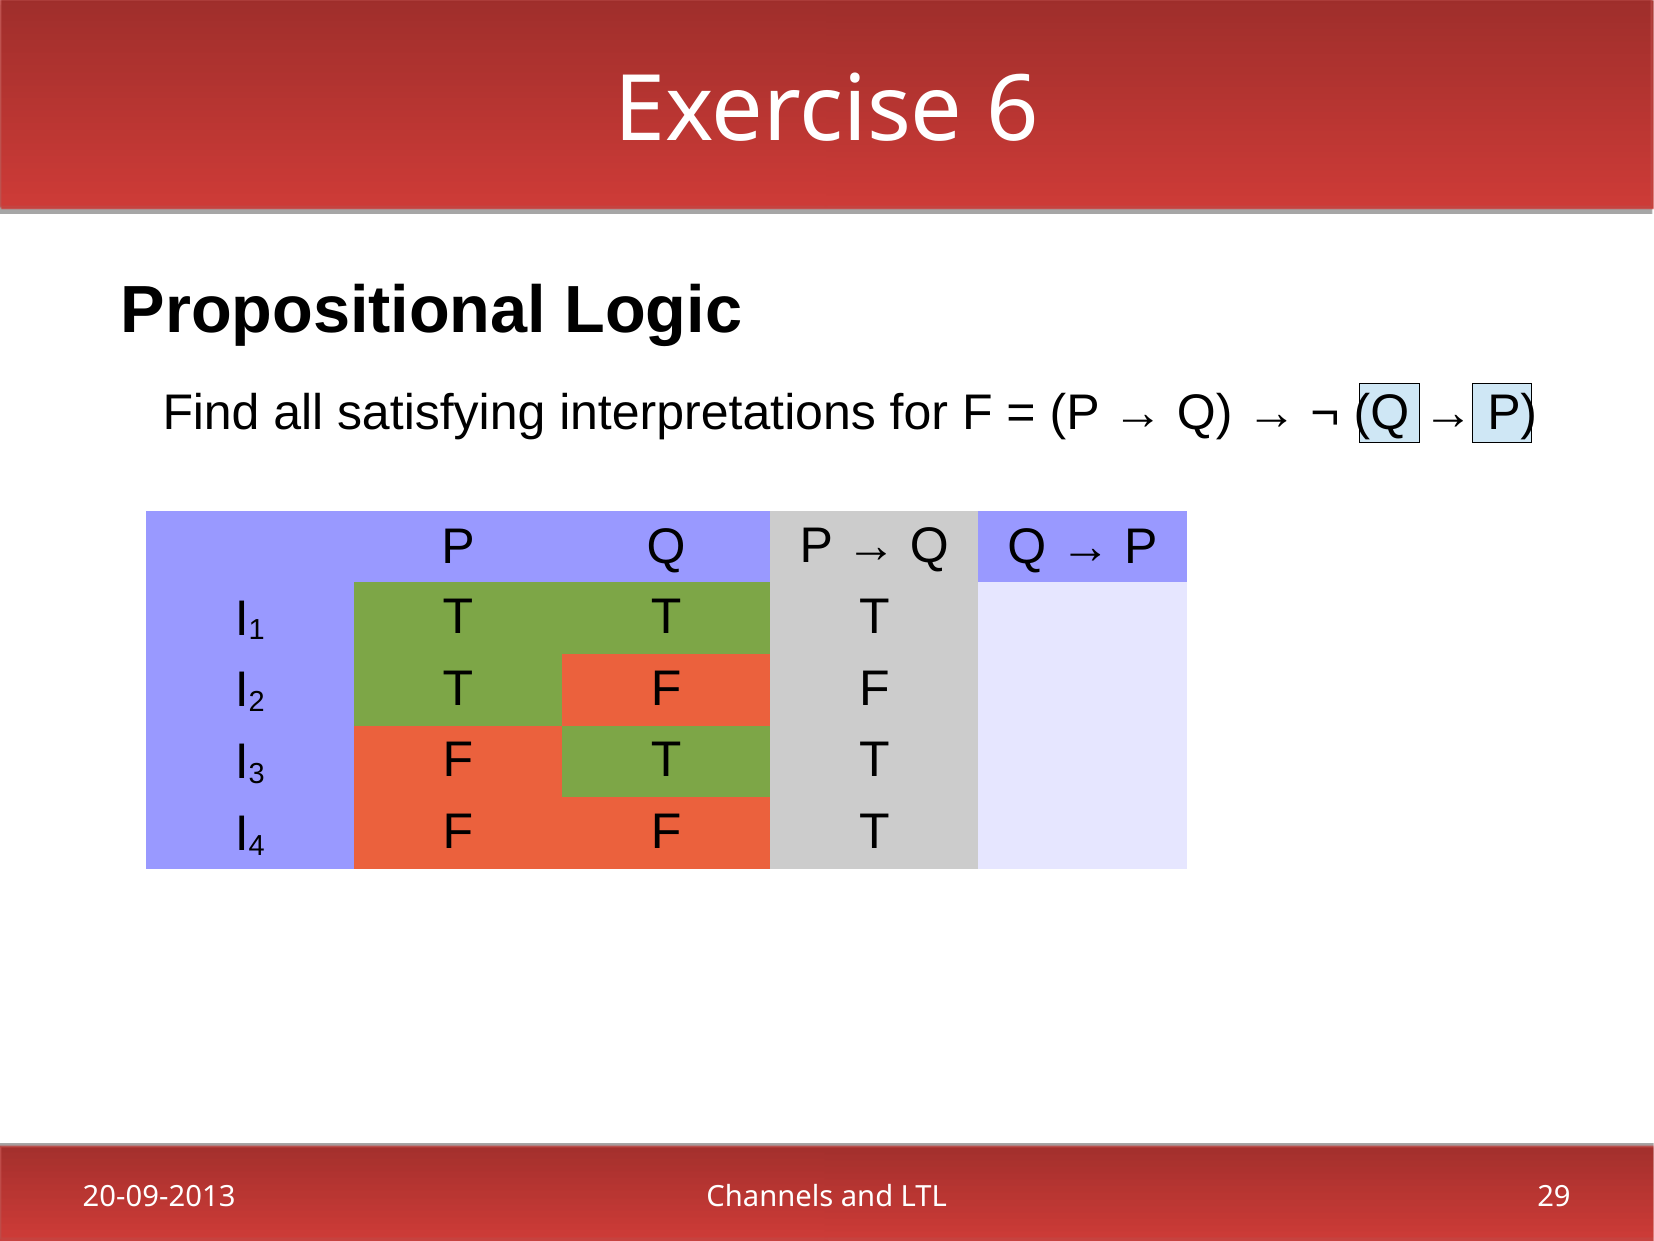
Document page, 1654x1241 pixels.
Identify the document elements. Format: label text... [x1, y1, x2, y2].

table_cell T [770, 726, 978, 797]
table_cell T [770, 797, 978, 869]
table_header P [354, 511, 562, 582]
table_cell F [562, 654, 770, 726]
table_cell [978, 654, 1187, 726]
table_cell I3 [146, 726, 354, 797]
table_cell T [562, 726, 770, 797]
table_header Q → P [978, 511, 1187, 582]
table_cell F [354, 797, 562, 869]
table_cell I2 [146, 654, 354, 726]
text_box Propositional Logic [105, 264, 759, 354]
table_cell [978, 726, 1187, 797]
table_cell [978, 582, 1187, 654]
title Exercise 6 [59, 31, 1595, 178]
table_cell F [562, 797, 770, 869]
table_cell [978, 797, 1187, 869]
table_cell T [562, 582, 770, 654]
picture [0, 1143, 1654, 1241]
table_cell I1 [146, 582, 354, 654]
table_cell T [354, 582, 562, 654]
table_cell F [354, 726, 562, 797]
table_header P → Q [770, 511, 978, 582]
text_box Find all satisfying interpretations for F = (P → Q) → ¬ (Q → P) [147, 377, 1554, 448]
picture [0, 0, 1654, 214]
table_cell T [770, 582, 978, 654]
table_header Q [562, 511, 770, 582]
table_cell F [770, 654, 978, 726]
table_cell T [354, 654, 562, 726]
table_header [146, 511, 354, 582]
table_cell I4 [146, 797, 354, 869]
